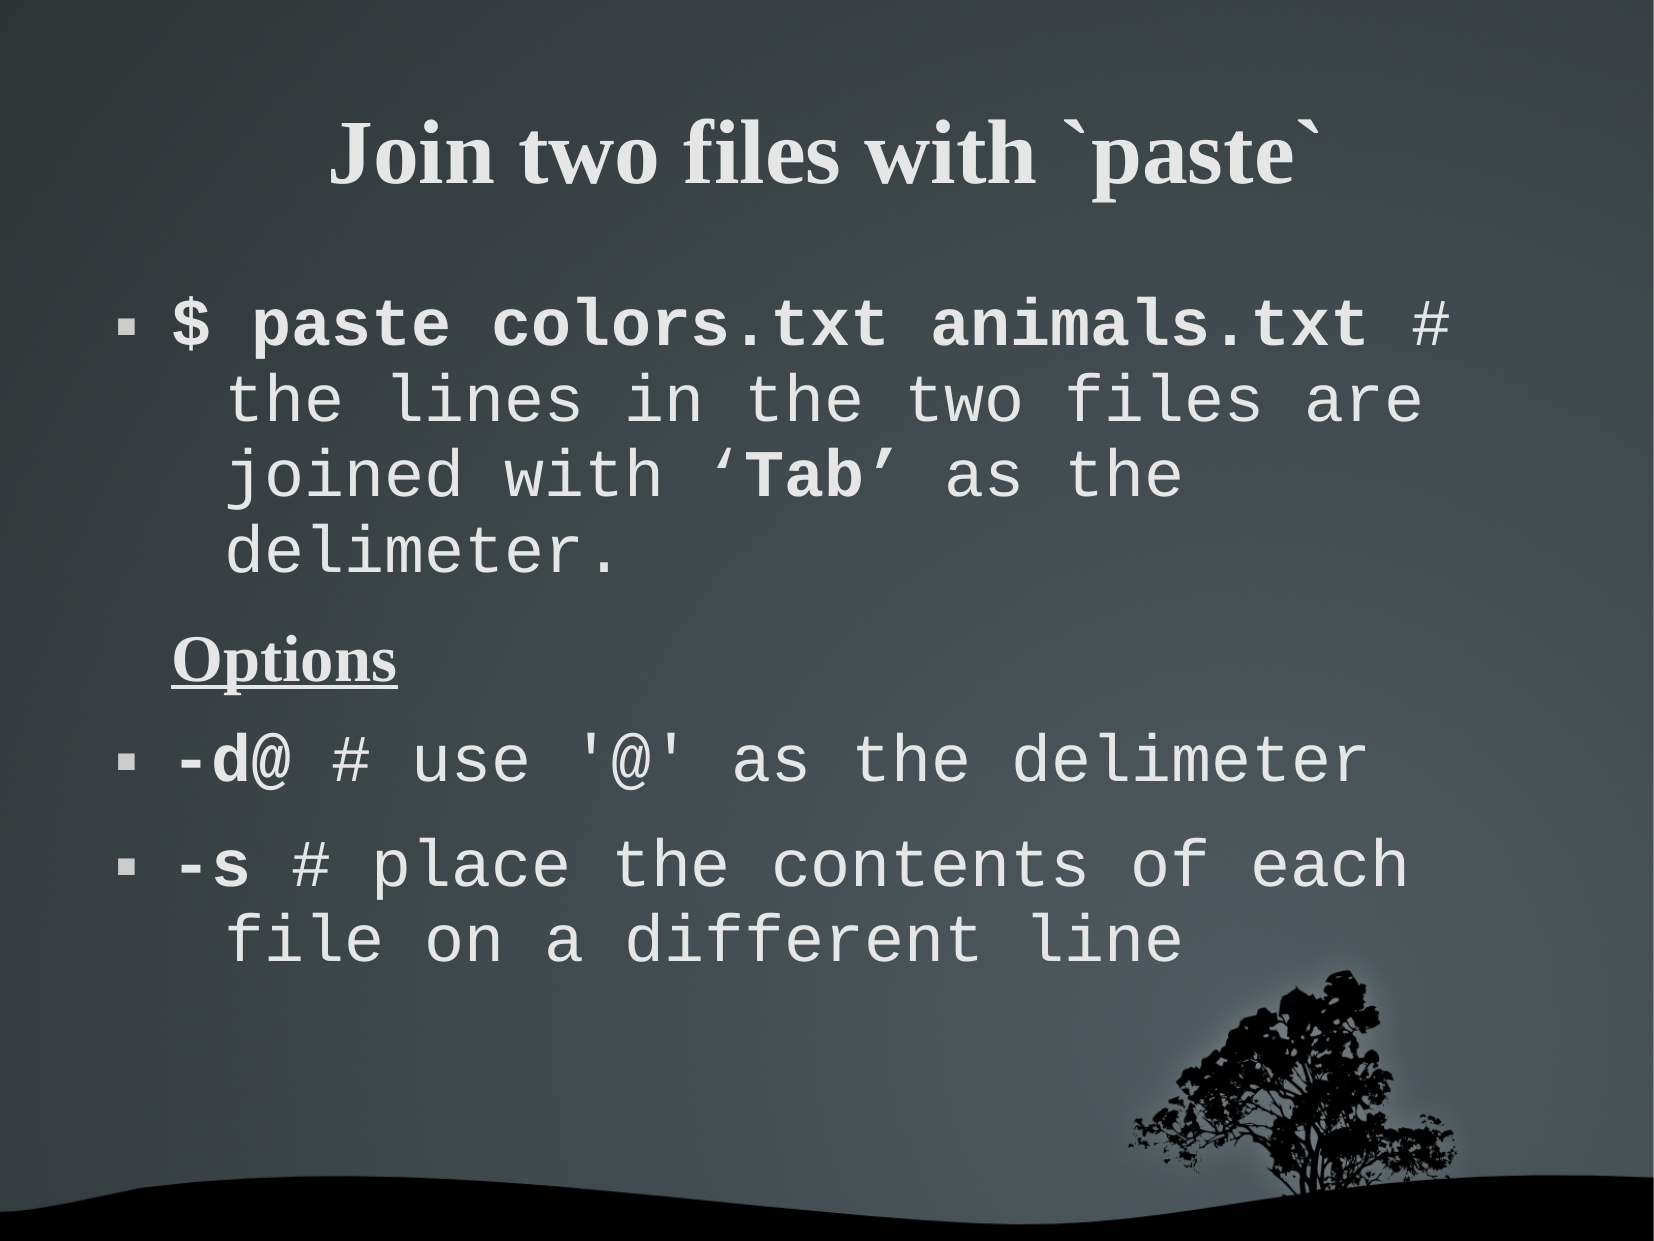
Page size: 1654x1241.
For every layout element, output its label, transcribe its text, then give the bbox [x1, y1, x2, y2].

picture [0, 0, 1654, 1241]
list $ paste colors.txt animals.txt # the lines in the two files are joined with ‘Tab’ as the delimeter. Options -d@ # use '@' as the delimeter -s # place the contents of each file on a different line [82, 290, 1571, 1109]
title Join two files with `paste` [82, 49, 1571, 257]
